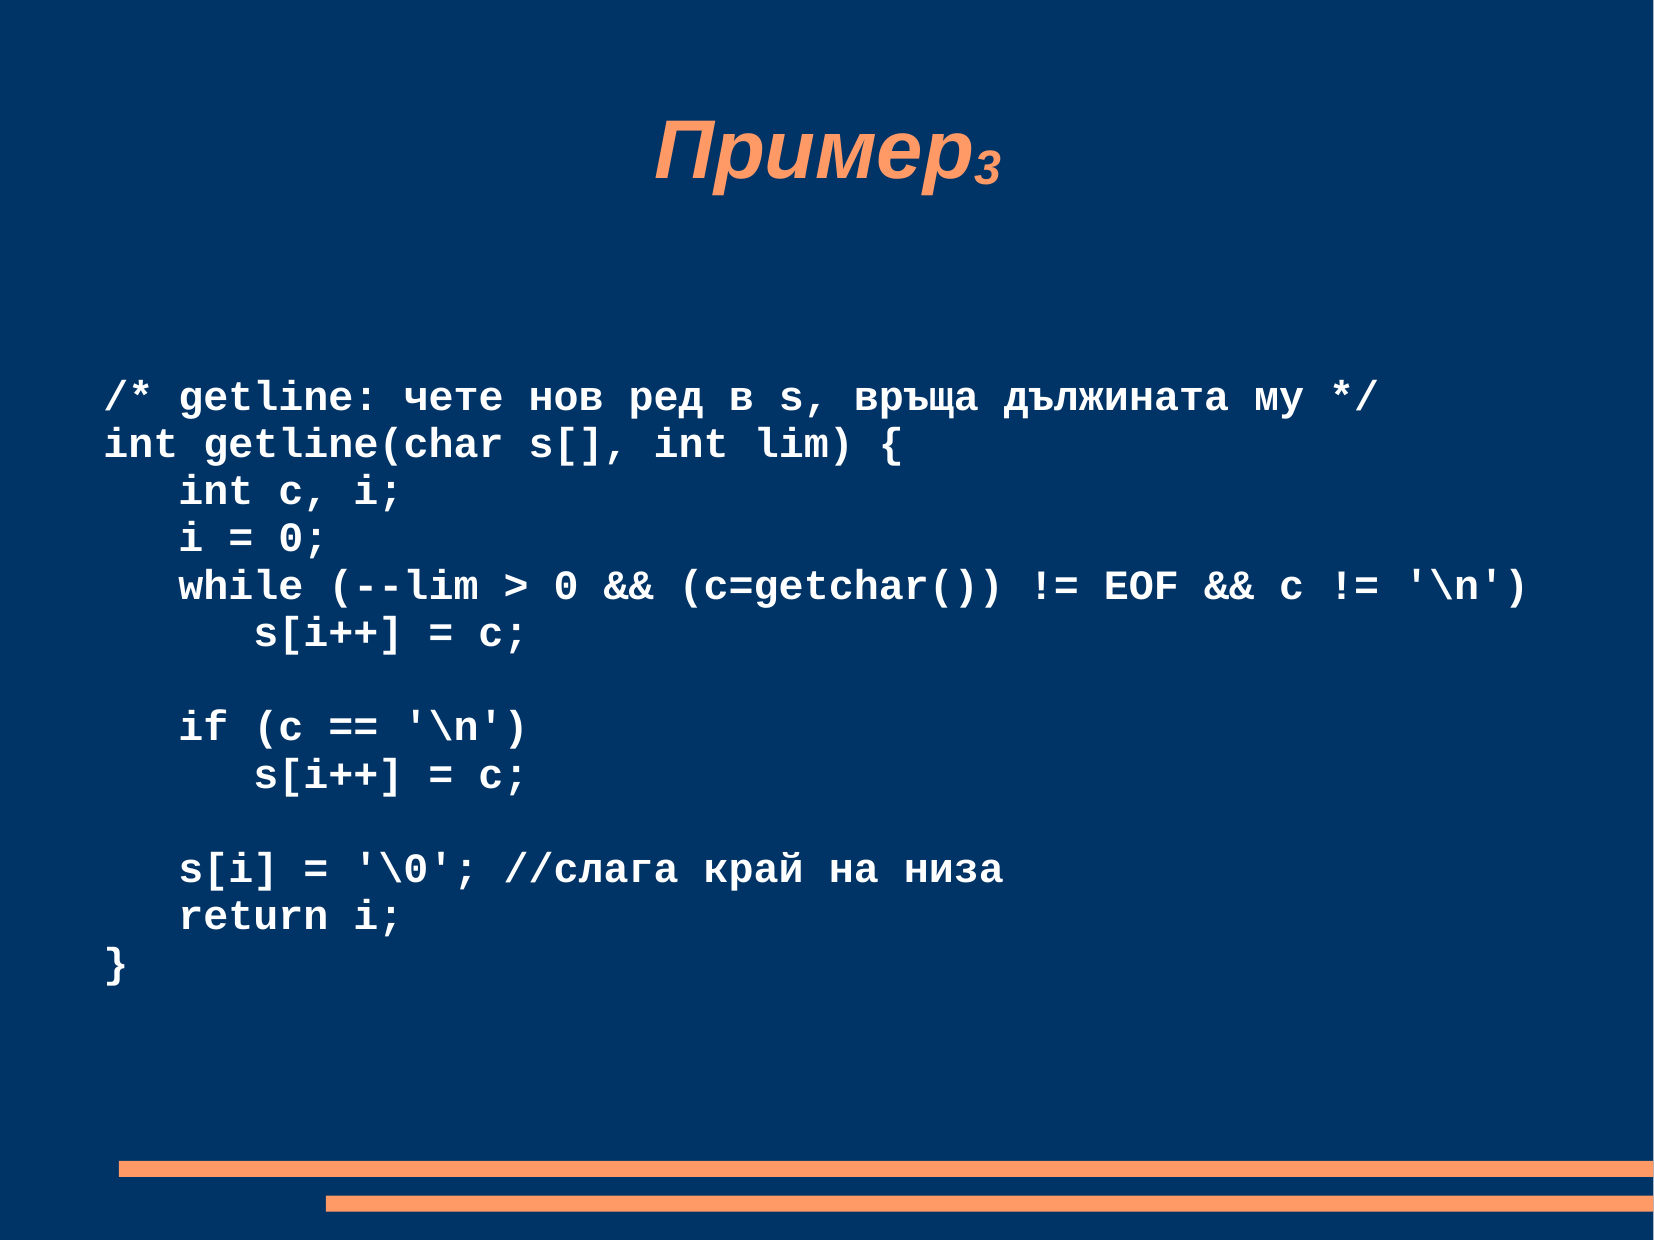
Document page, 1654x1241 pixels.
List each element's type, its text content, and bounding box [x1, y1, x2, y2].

text_box /* getline: чете нов ред в s, връща дължината му */ int getline(char s[], int lim) { int c, i; i = 0; while (--lim > 0 && (c=getchar()) != EOF && c != '\n') s[i++] = c; if (c == '\n') s[i++] = c; s[i] = '\0'; //слага край на низа return i; } [88, 368, 1565, 1004]
title Пример3 [121, 46, 1534, 254]
